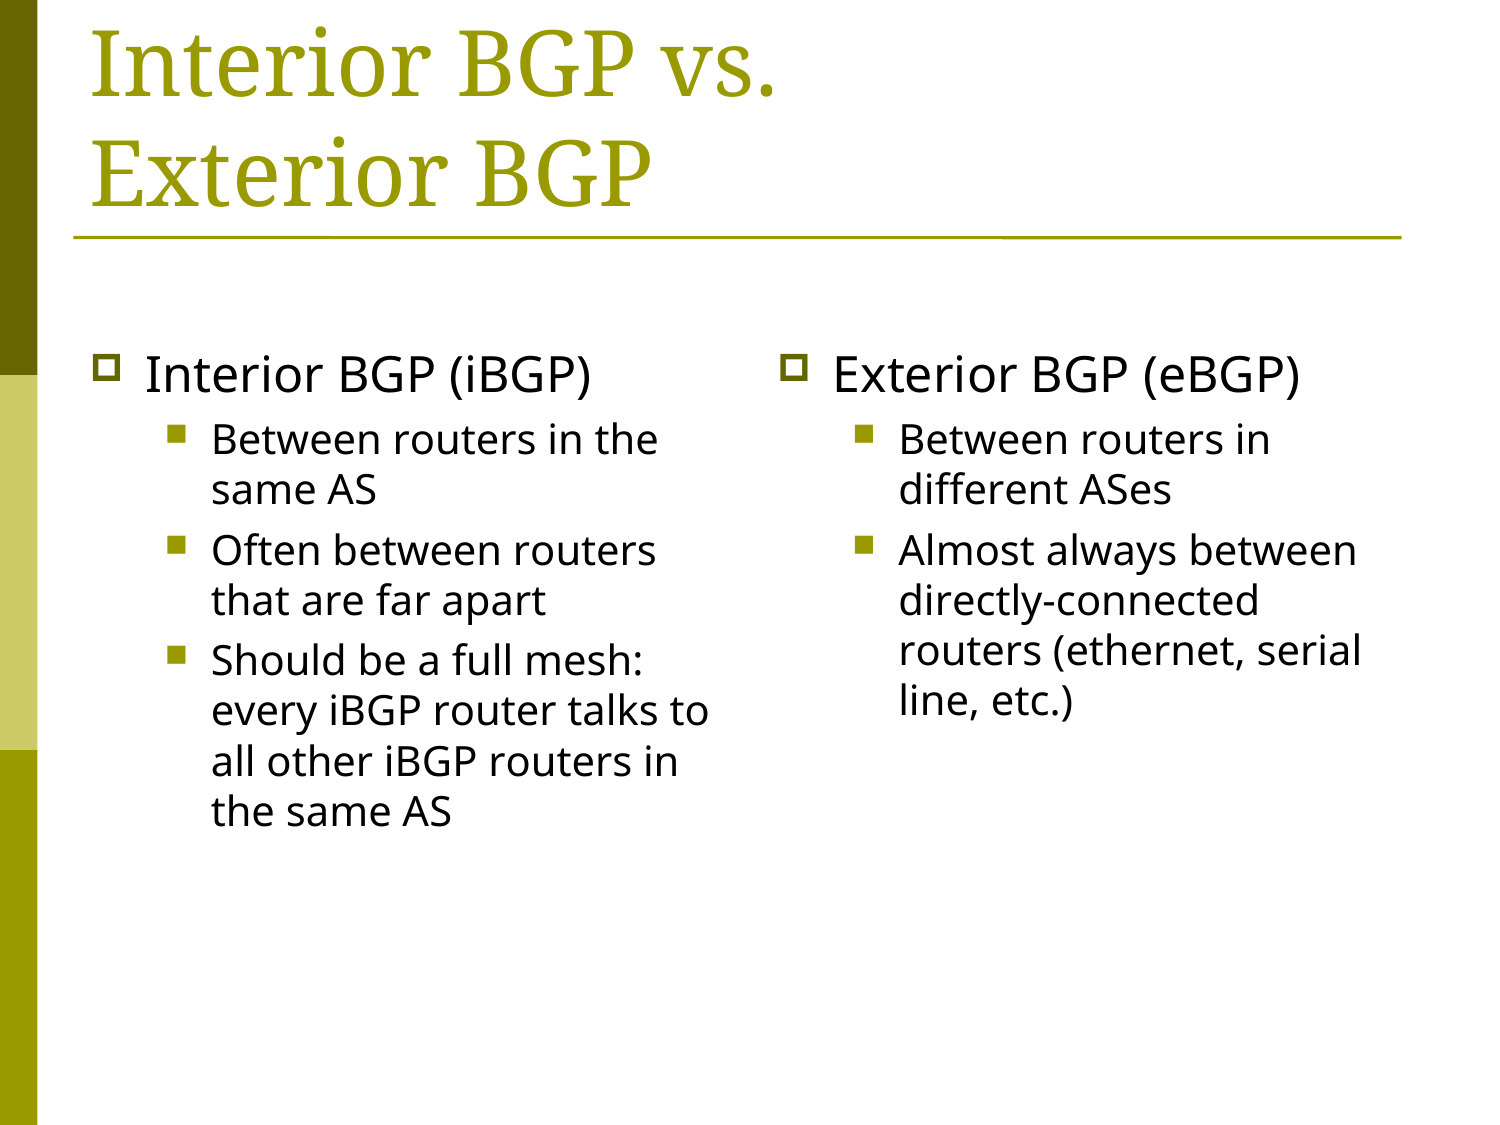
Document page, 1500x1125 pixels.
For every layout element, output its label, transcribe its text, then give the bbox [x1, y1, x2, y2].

title Interior BGP vs. Exterior BGP [75, 0, 1426, 233]
list Interior BGP (iBGP) Between routers in the same AS Often between routers that are far apart Should be a full mesh: every iBGP router talks to all other iBGP routers in the same AS [75, 262, 738, 1006]
list Exterior BGP (eBGP) Between routers in different ASes Almost always between directly-connected routers (ethernet, serial line, etc.) [762, 262, 1426, 1006]
